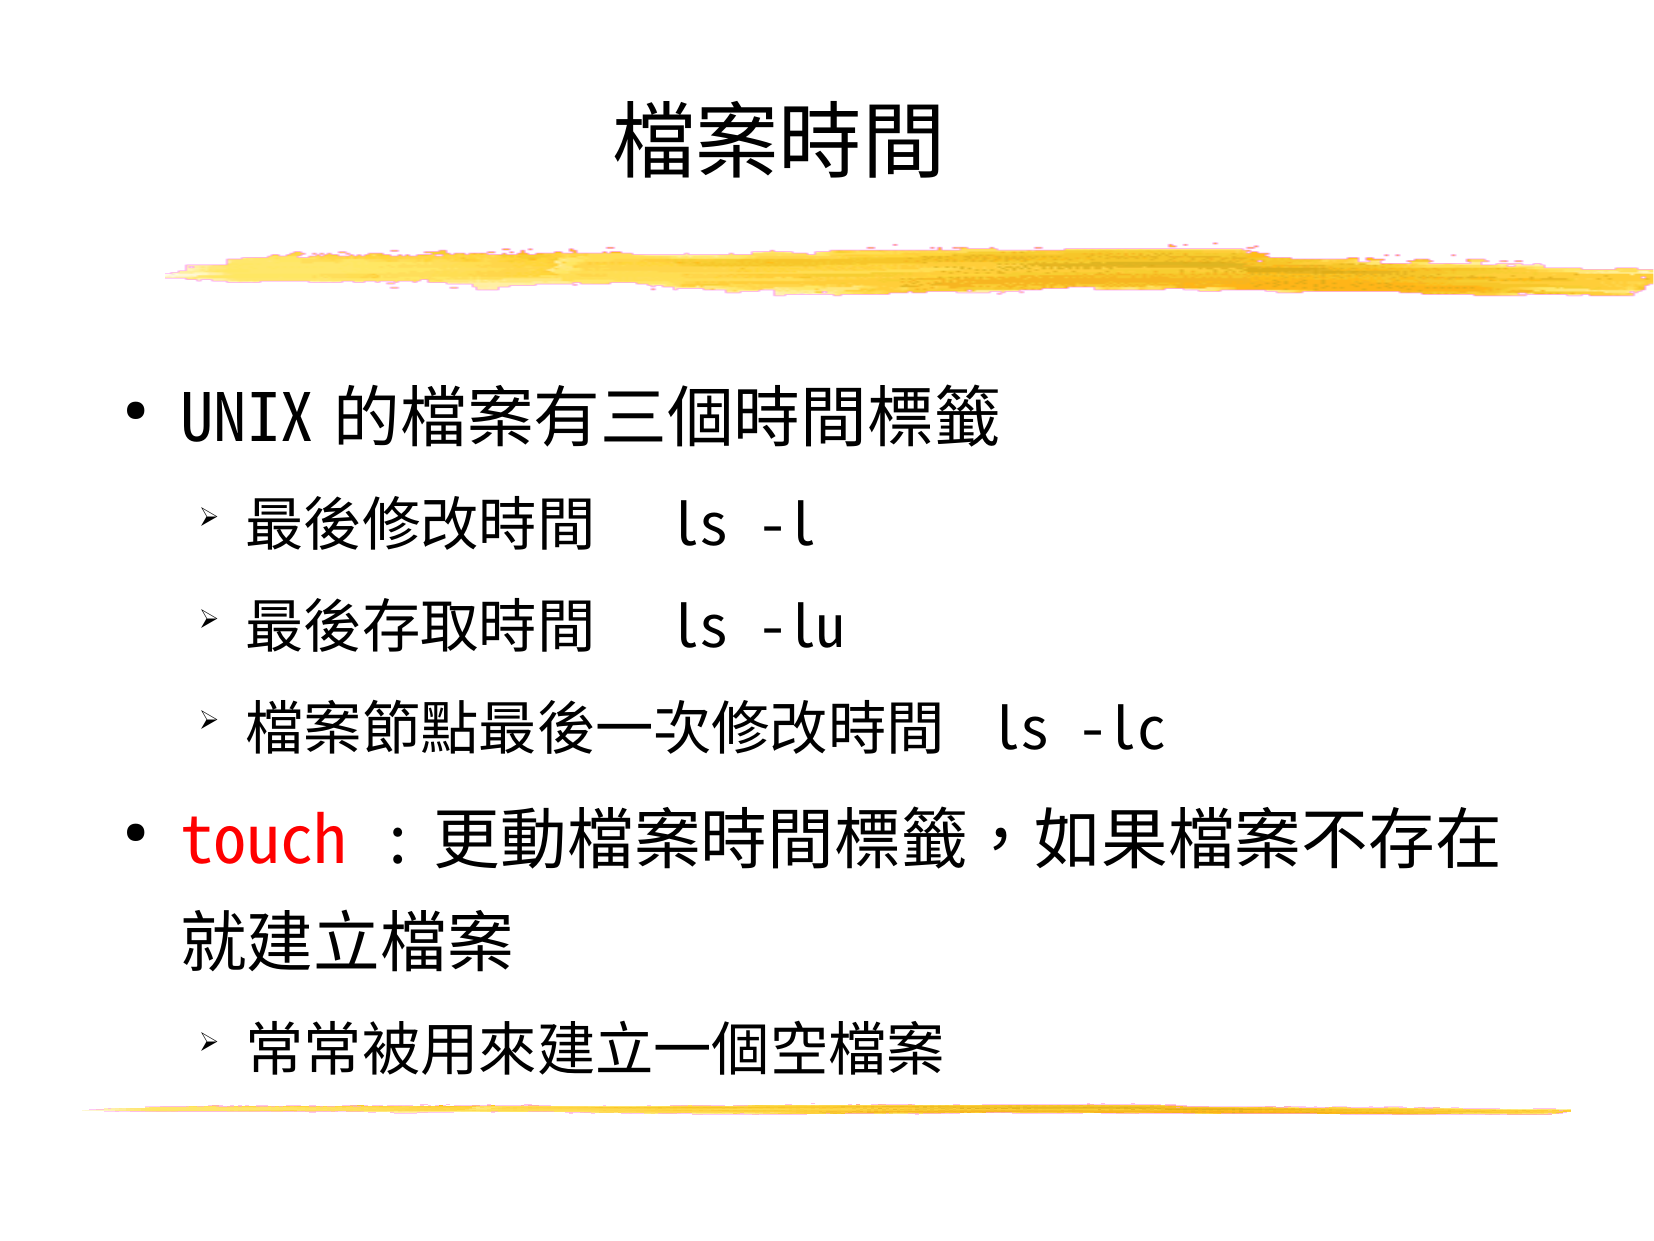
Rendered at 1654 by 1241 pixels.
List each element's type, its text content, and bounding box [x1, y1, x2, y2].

title 檔案時間 [76, 28, 1482, 236]
picture [165, 237, 1654, 308]
picture [82, 1102, 1571, 1117]
list UNIX的檔案有三個時間標籤 最後修改時間 ls -l 最後存取時間 ls -lu 檔案節點最後一次修改時間 ls -lc touch :更動檔案時間標籤，如果檔案不存在就建立檔案 常常被用來建立一個空檔案 [124, 358, 1530, 1103]
